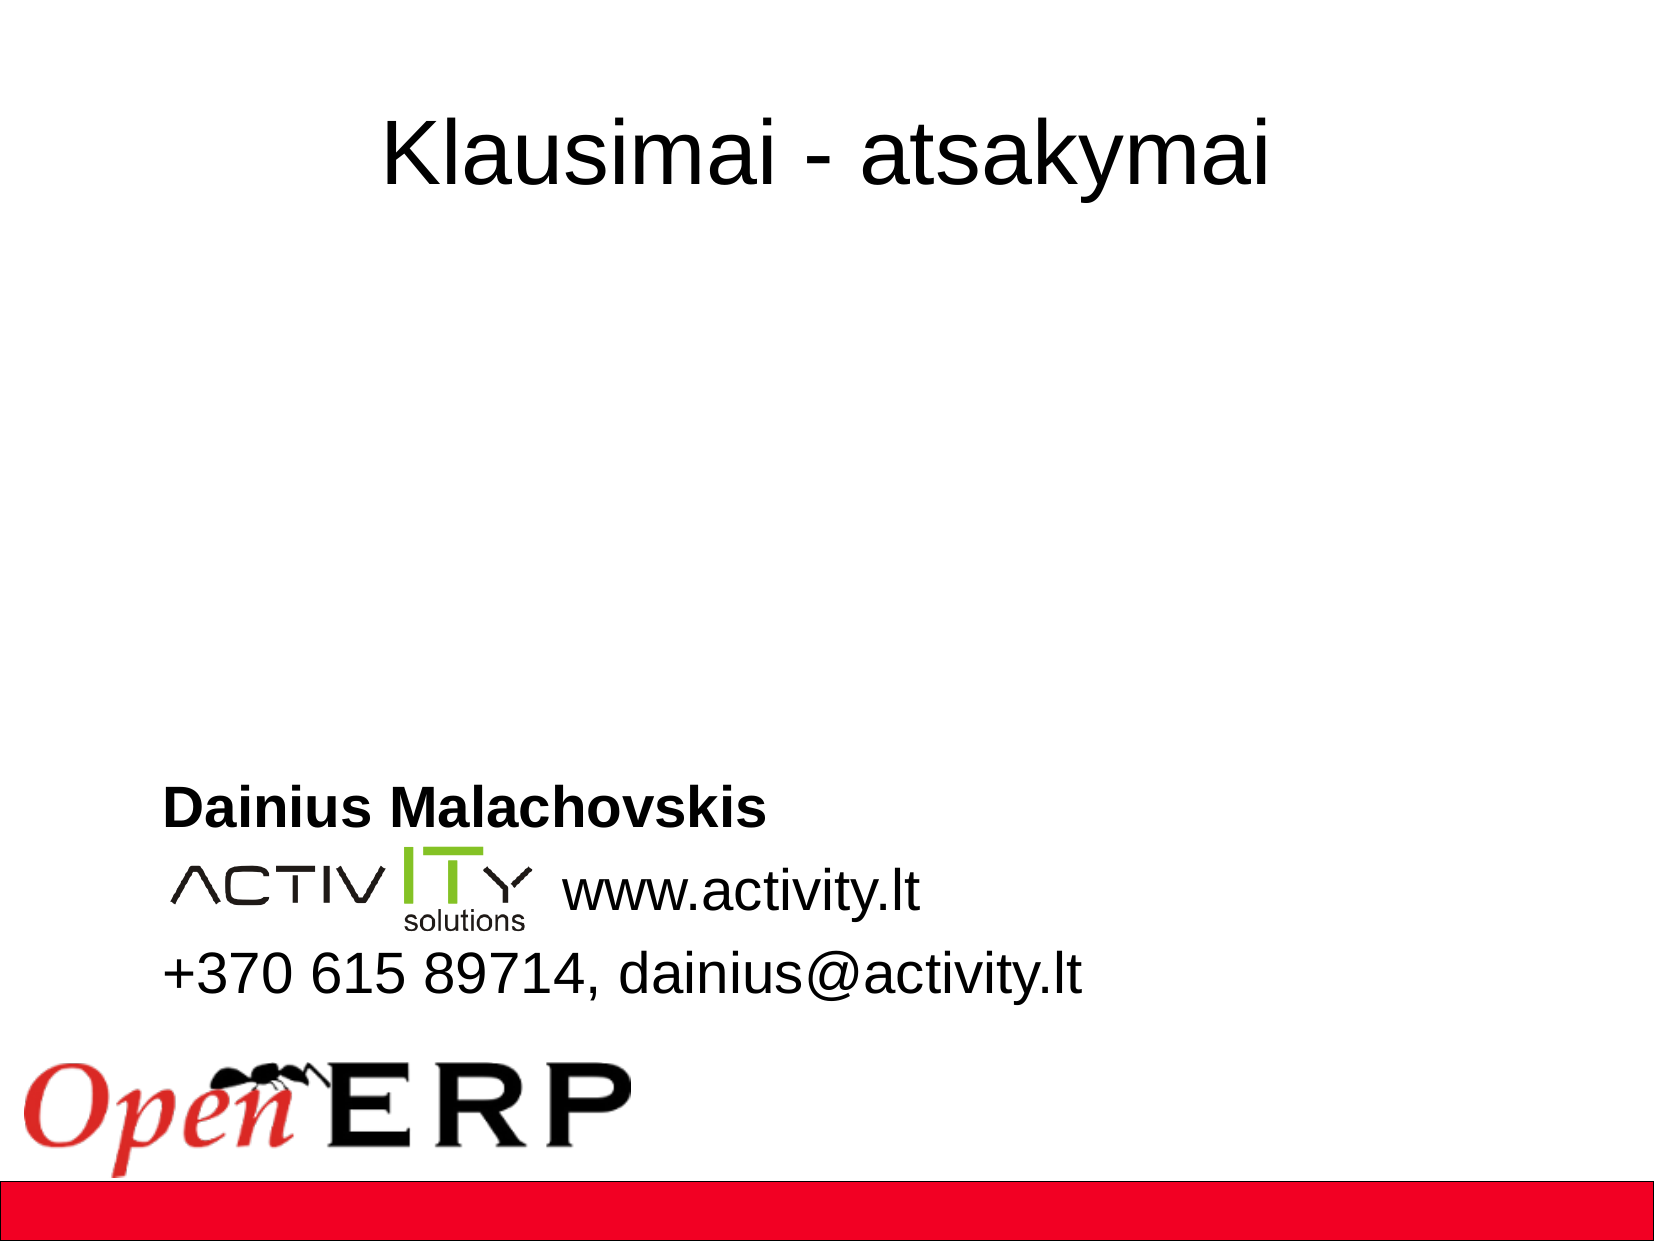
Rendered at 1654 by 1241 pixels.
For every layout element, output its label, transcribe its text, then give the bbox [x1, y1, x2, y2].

text_box Dainius Malachovskis www.activity.lt +370 615 89714, dainius@activity.lt [147, 767, 1506, 1014]
title Klausimai - atsakymai [82, 49, 1571, 257]
picture [124, 785, 577, 993]
picture [24, 1062, 631, 1178]
